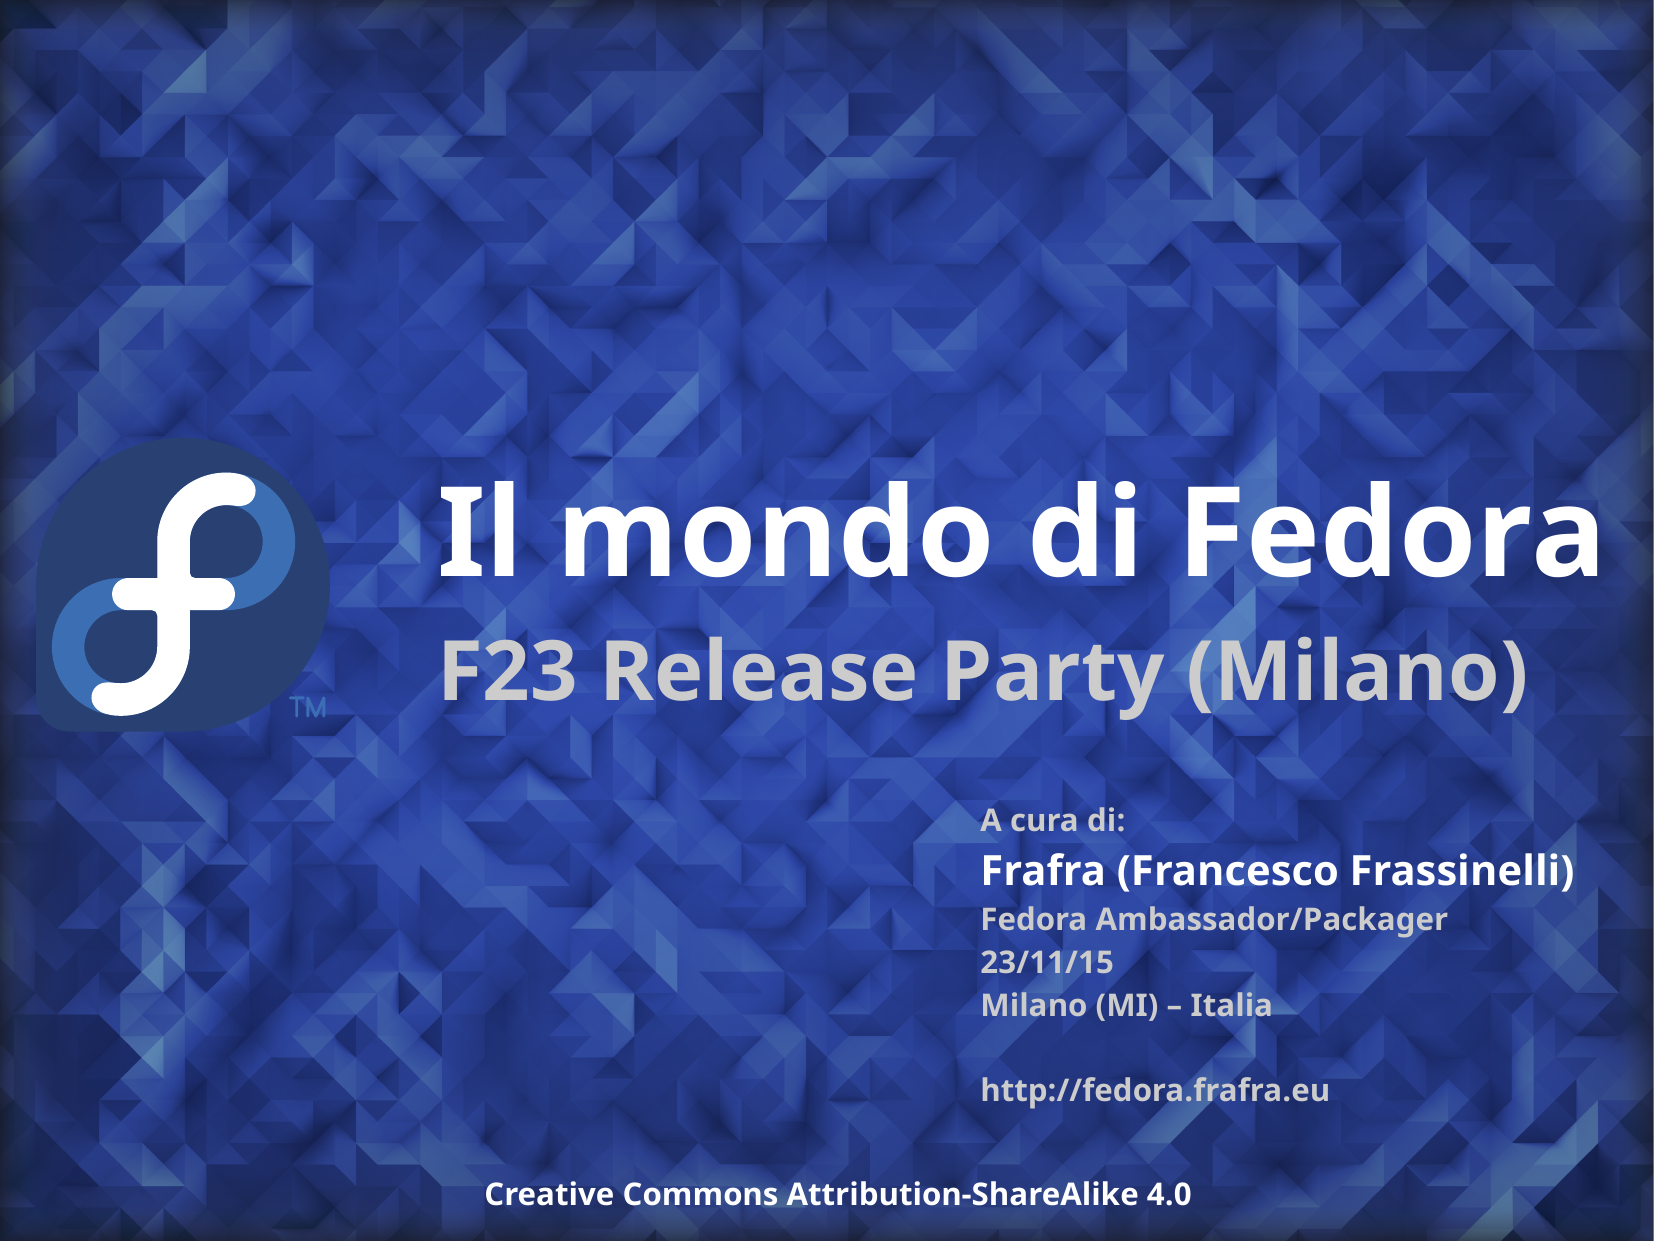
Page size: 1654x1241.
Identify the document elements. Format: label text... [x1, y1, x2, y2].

text_box A cura di: Frafra (Francesco Frassinelli) Fedora Ambassador/Packager 23/11/15 Milano (MI) – Italia http://fedora.frafra.eu [980, 751, 1642, 1145]
subtitle F23 Release Party (Milano) [479, 597, 1583, 739]
title Il mondo di Fedora [479, 424, 1630, 632]
picture [0, 0, 1654, 1241]
text_box Creative Commons Attribution-ShareAlike 4.0 [11, 1145, 1654, 1241]
